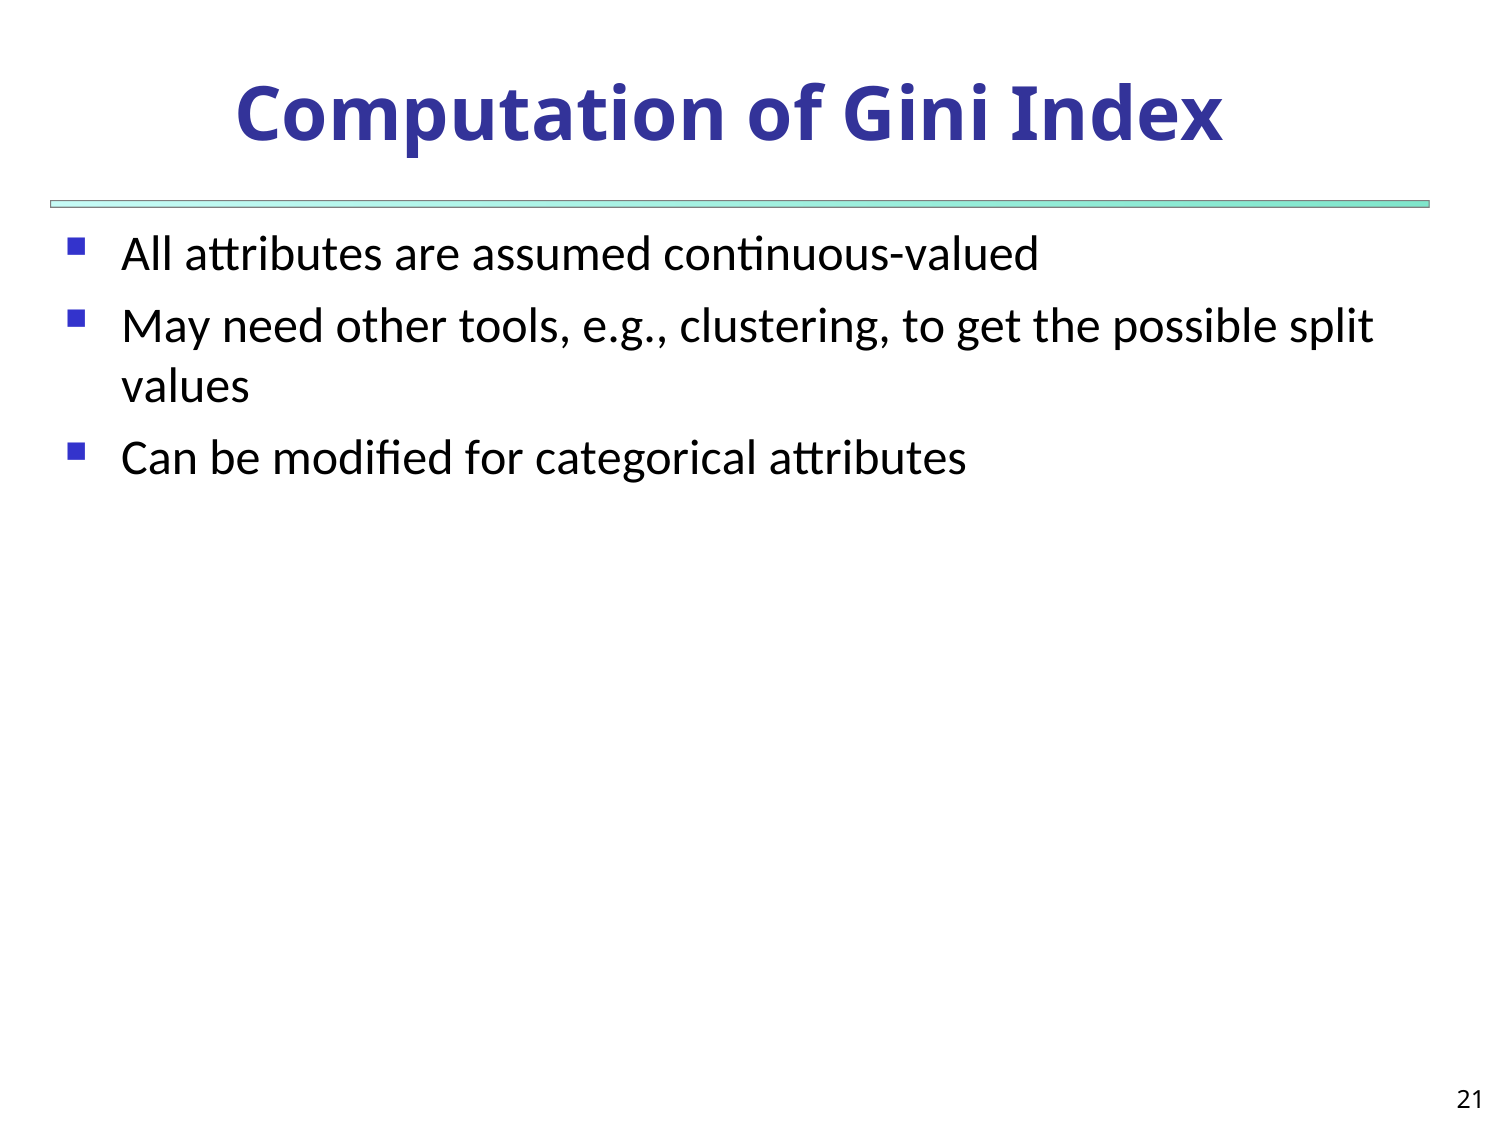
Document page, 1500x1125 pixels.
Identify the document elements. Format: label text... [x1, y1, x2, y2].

text_box <number> [1187, 1062, 1500, 1125]
title Computation of Gini Index [50, 57, 1429, 163]
list All attributes are assumed continuous-valued May need other tools, e.g., clustering, to get the possible split values Can be modified for categorical attributes [50, 212, 1476, 1113]
text_box [624, 280, 1213, 410]
